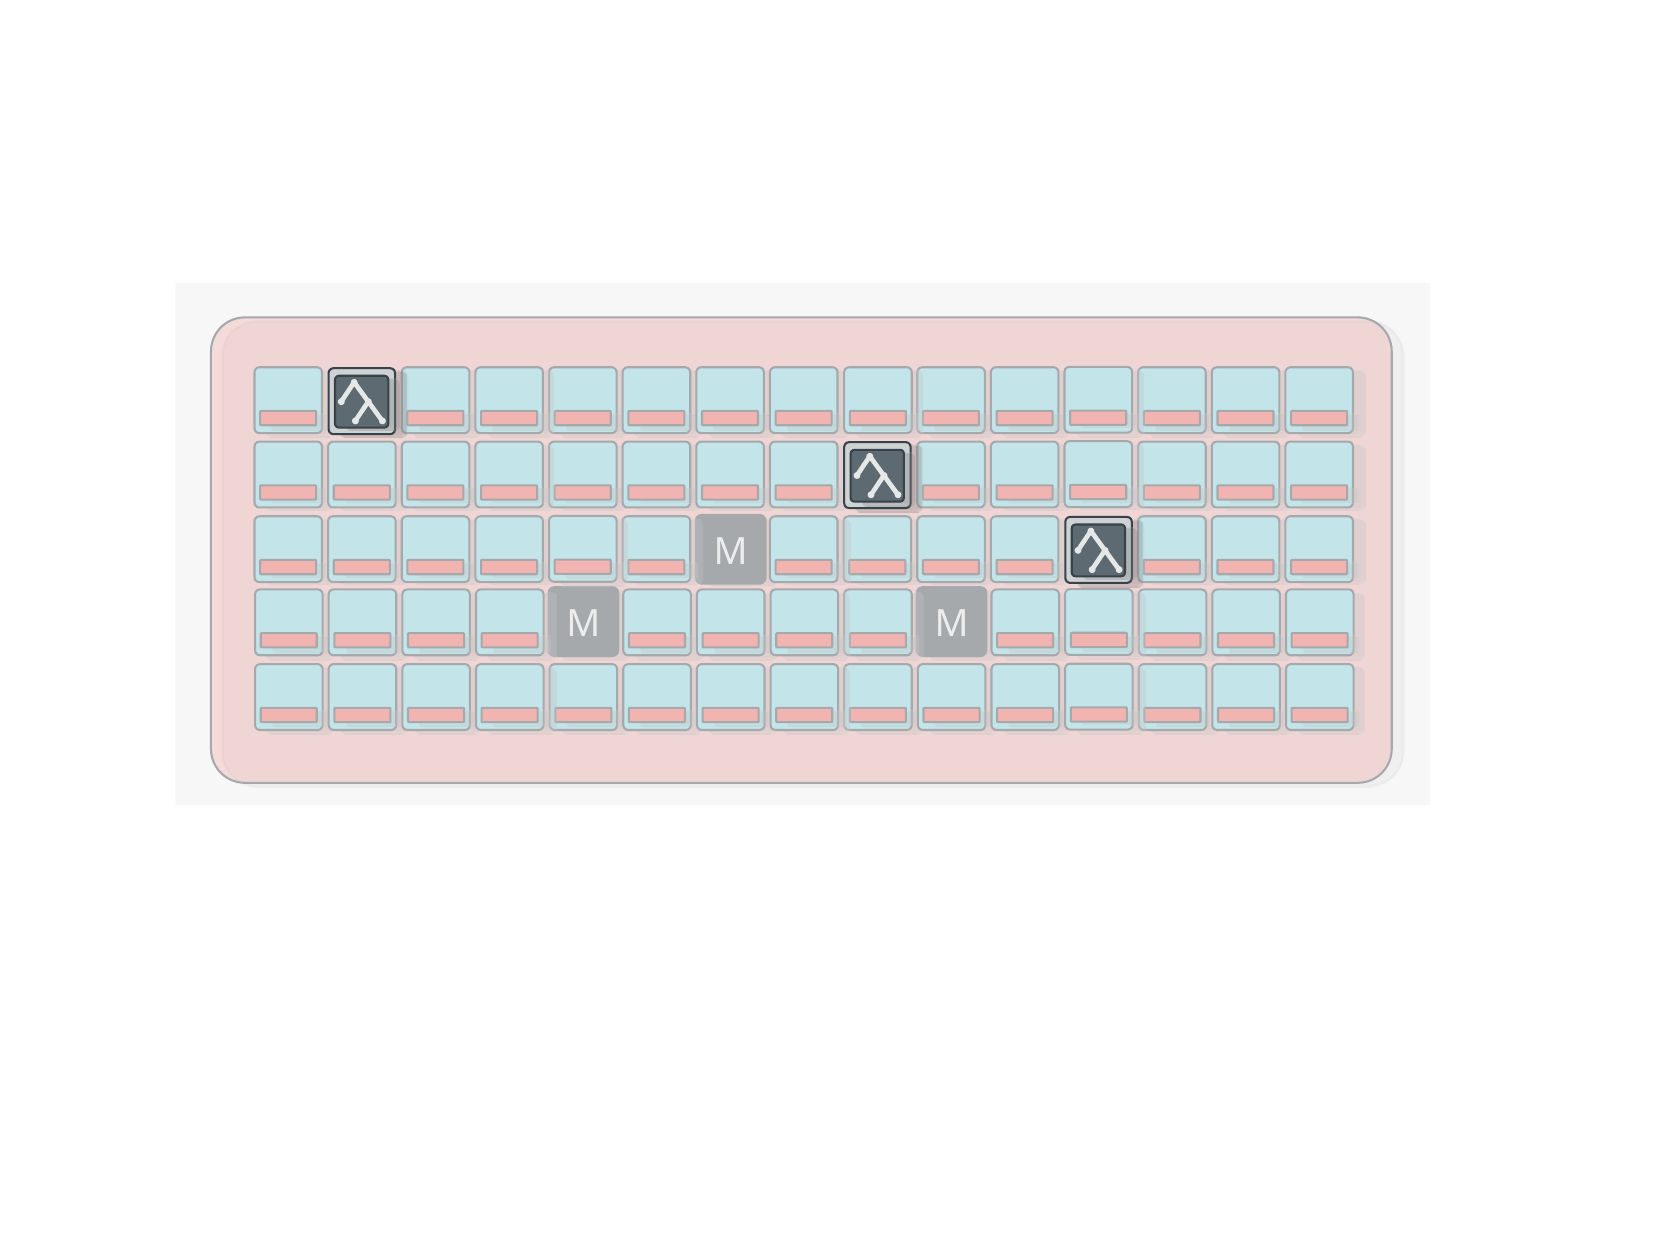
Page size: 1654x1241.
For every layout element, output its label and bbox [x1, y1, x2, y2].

text_box [175, 282, 1431, 806]
